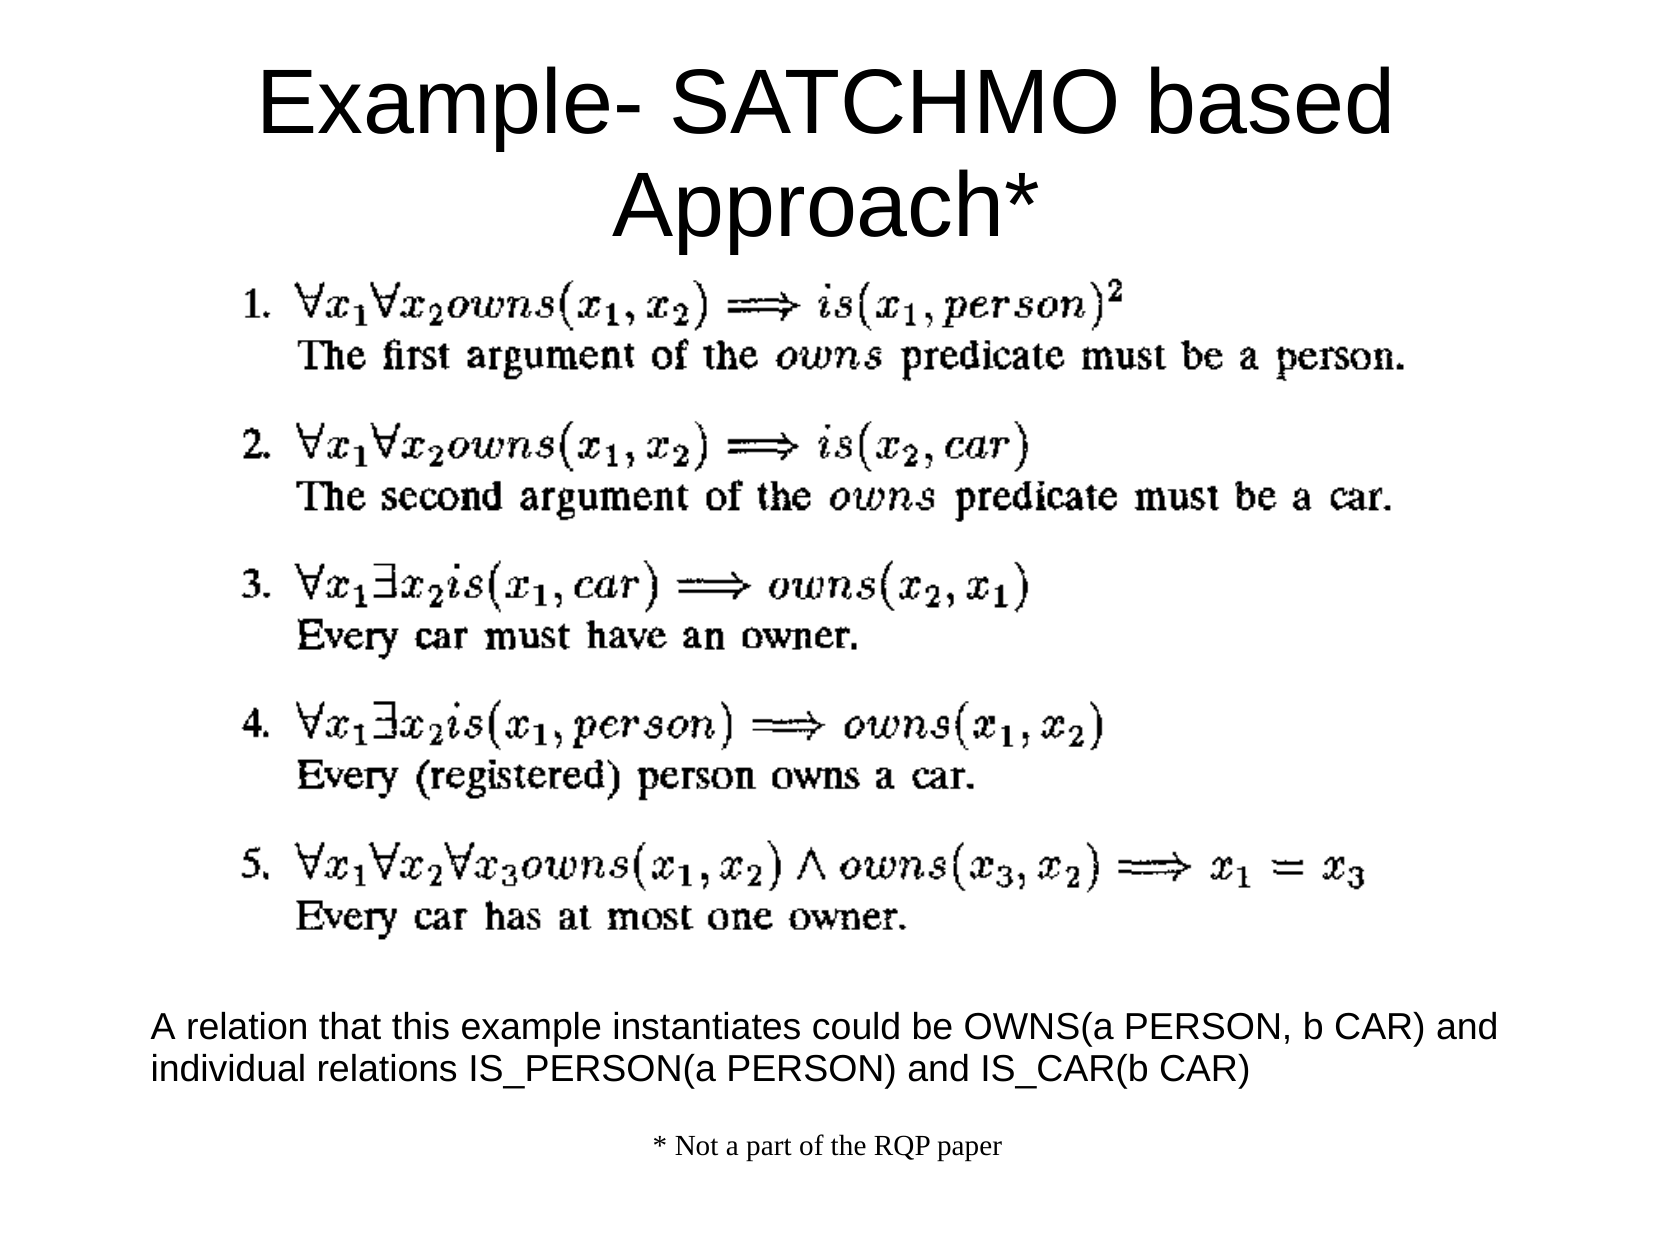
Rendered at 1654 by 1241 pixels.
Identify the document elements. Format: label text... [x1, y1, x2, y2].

text_box A relation that this example instantiates could be OWNS(a PERSON, b CAR) and individual relations IS_PERSON(a PERSON) and IS_CAR(b CAR) [135, 998, 1524, 1098]
title Example- SATCHMO based Approach* [82, 50, 1571, 256]
picture [206, 271, 1412, 951]
